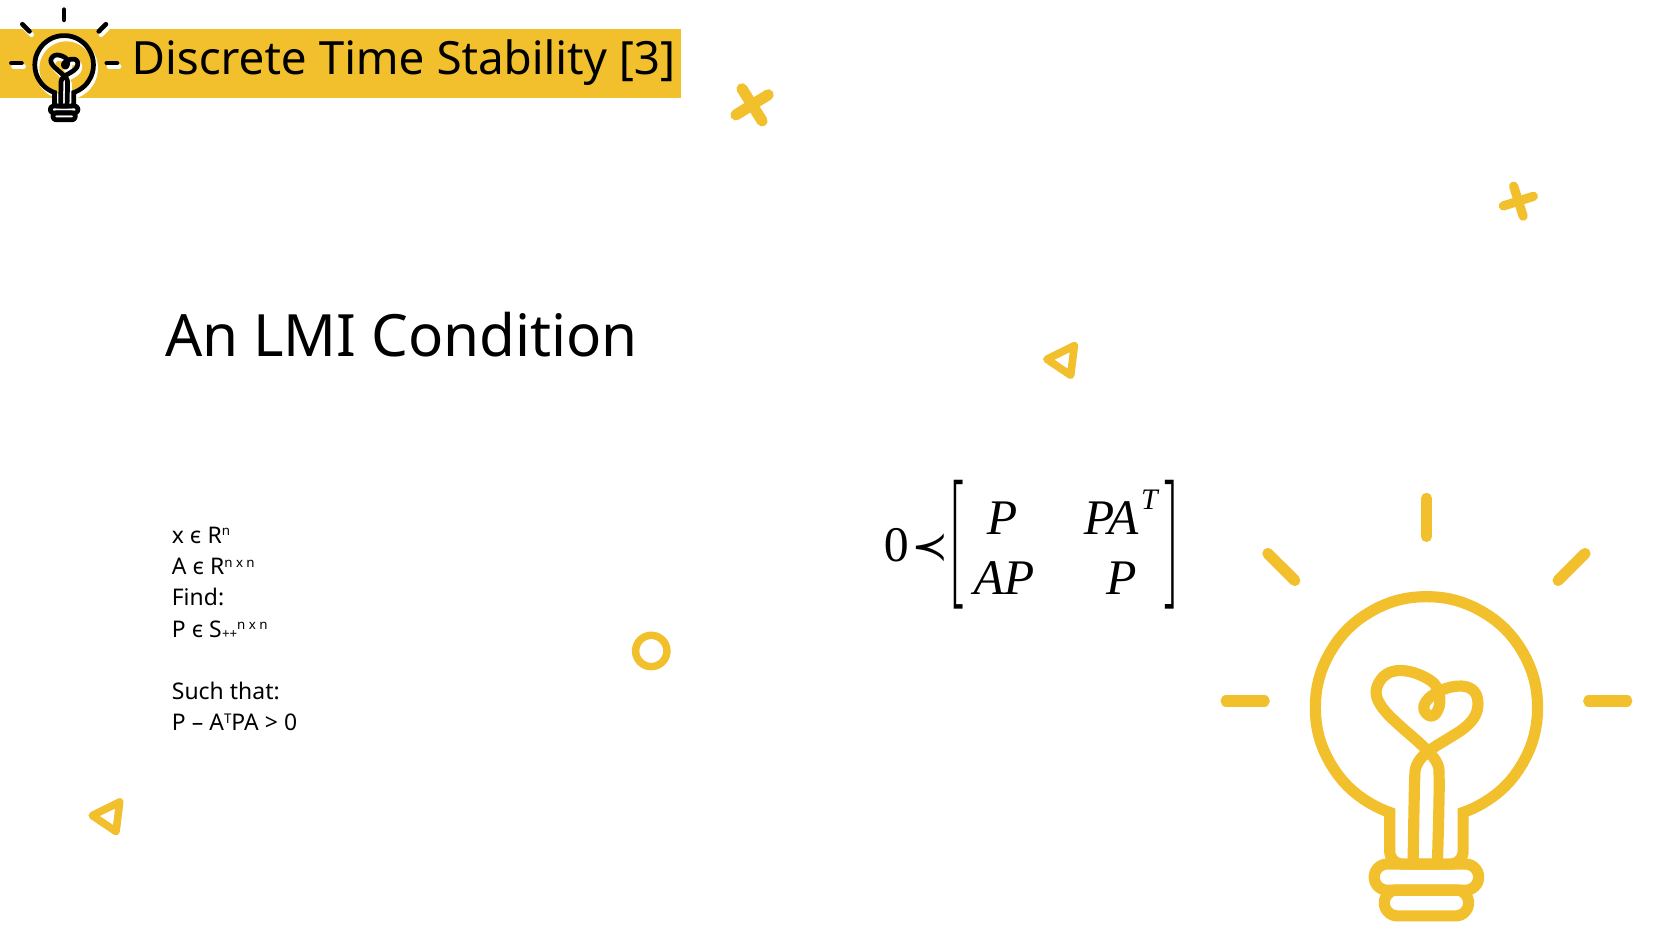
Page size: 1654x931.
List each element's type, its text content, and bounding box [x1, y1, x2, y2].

title An LMI Condition [165, 289, 803, 379]
chart [878, 477, 1185, 612]
text_box x ϵ Rn A ϵ Rn x n Find: P ϵ S++n x n Such that: P – ATPA > 0 [171, 393, 661, 863]
title Discrete Time Stability [3] [131, 0, 751, 119]
